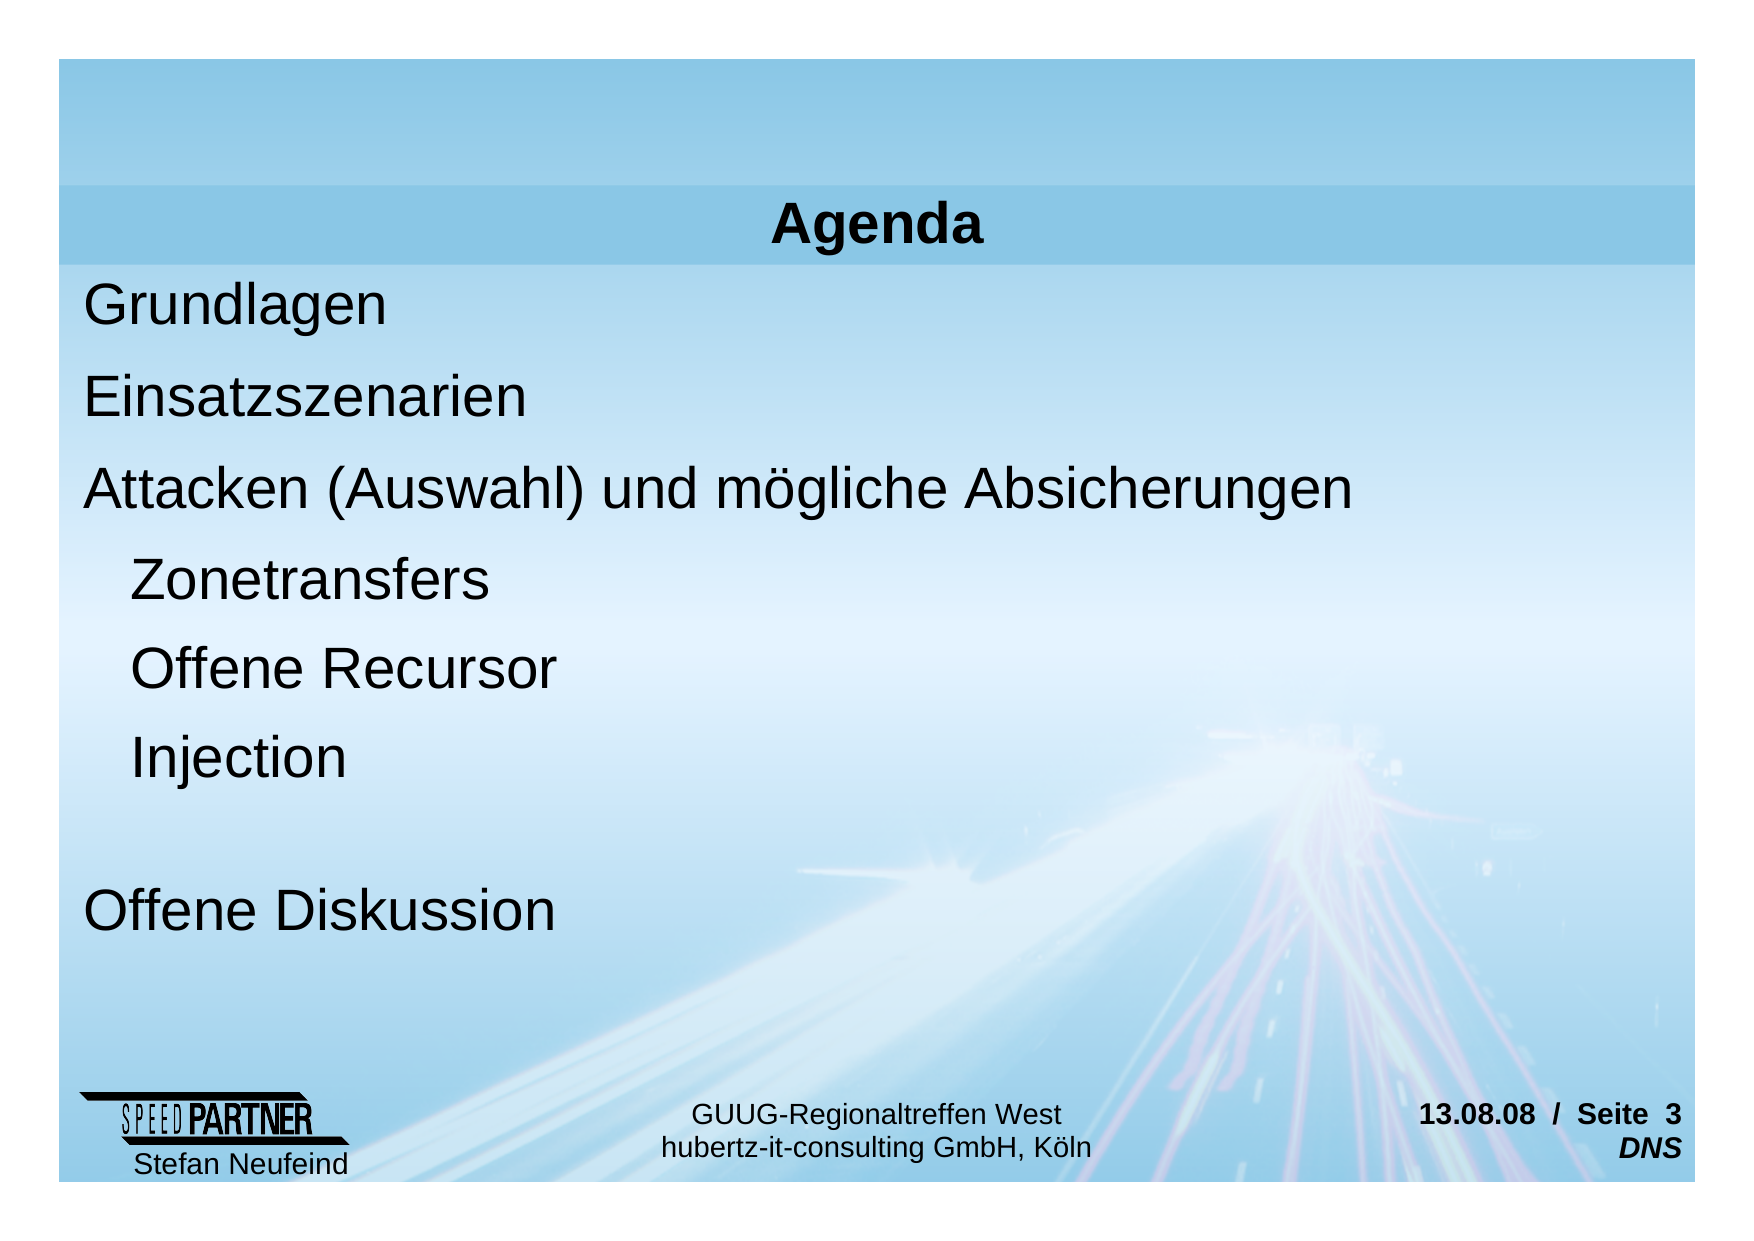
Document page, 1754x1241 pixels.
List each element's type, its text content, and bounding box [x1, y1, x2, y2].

picture [59, 59, 1695, 185]
list Grundlagen Einsatzszenarien Attacken (Auswahl) und mögliche Absicherungen Zonetransfers Offene Recursor Injection Offene Diskussion [71, 272, 1695, 1055]
picture [59, 265, 1695, 1182]
title Agenda [59, 191, 1695, 257]
